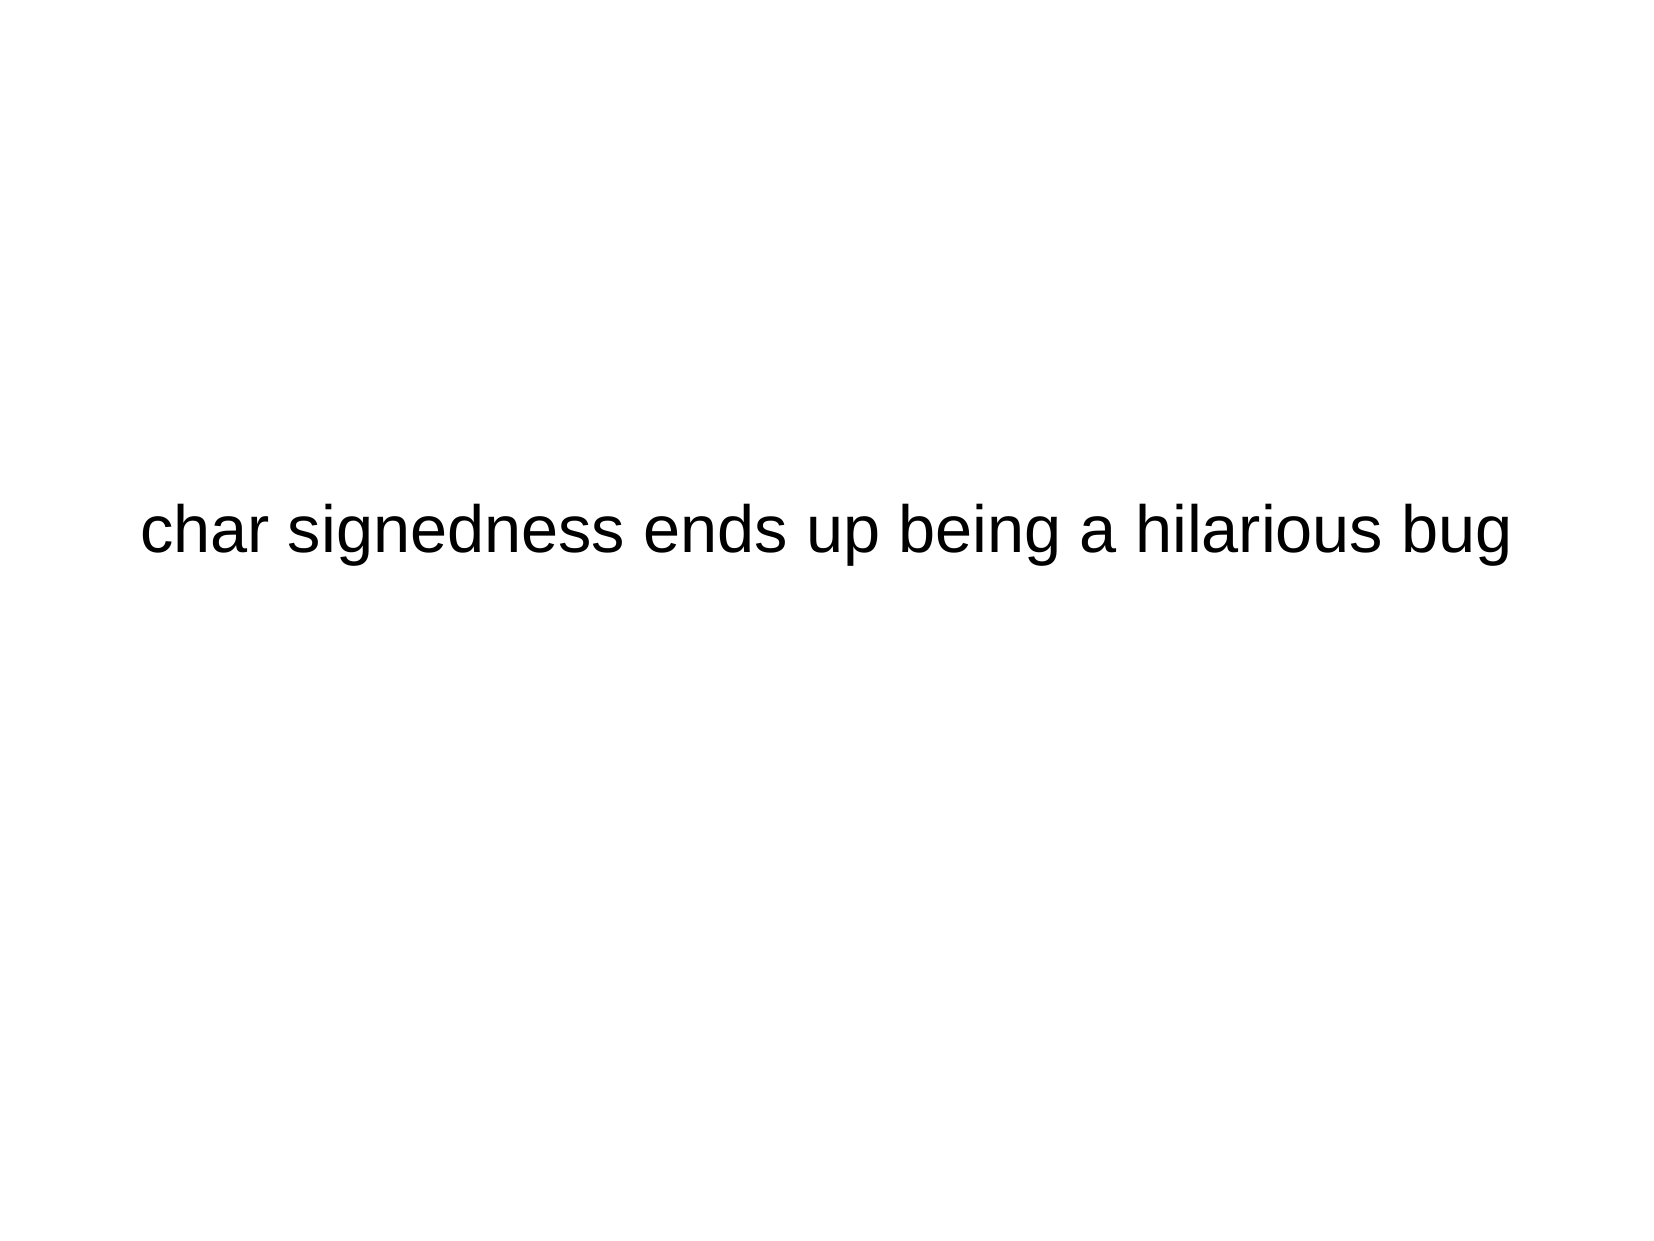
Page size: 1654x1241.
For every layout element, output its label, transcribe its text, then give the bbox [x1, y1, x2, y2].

subtitle char signedness ends up being a hilarious bug [82, 49, 1571, 1010]
